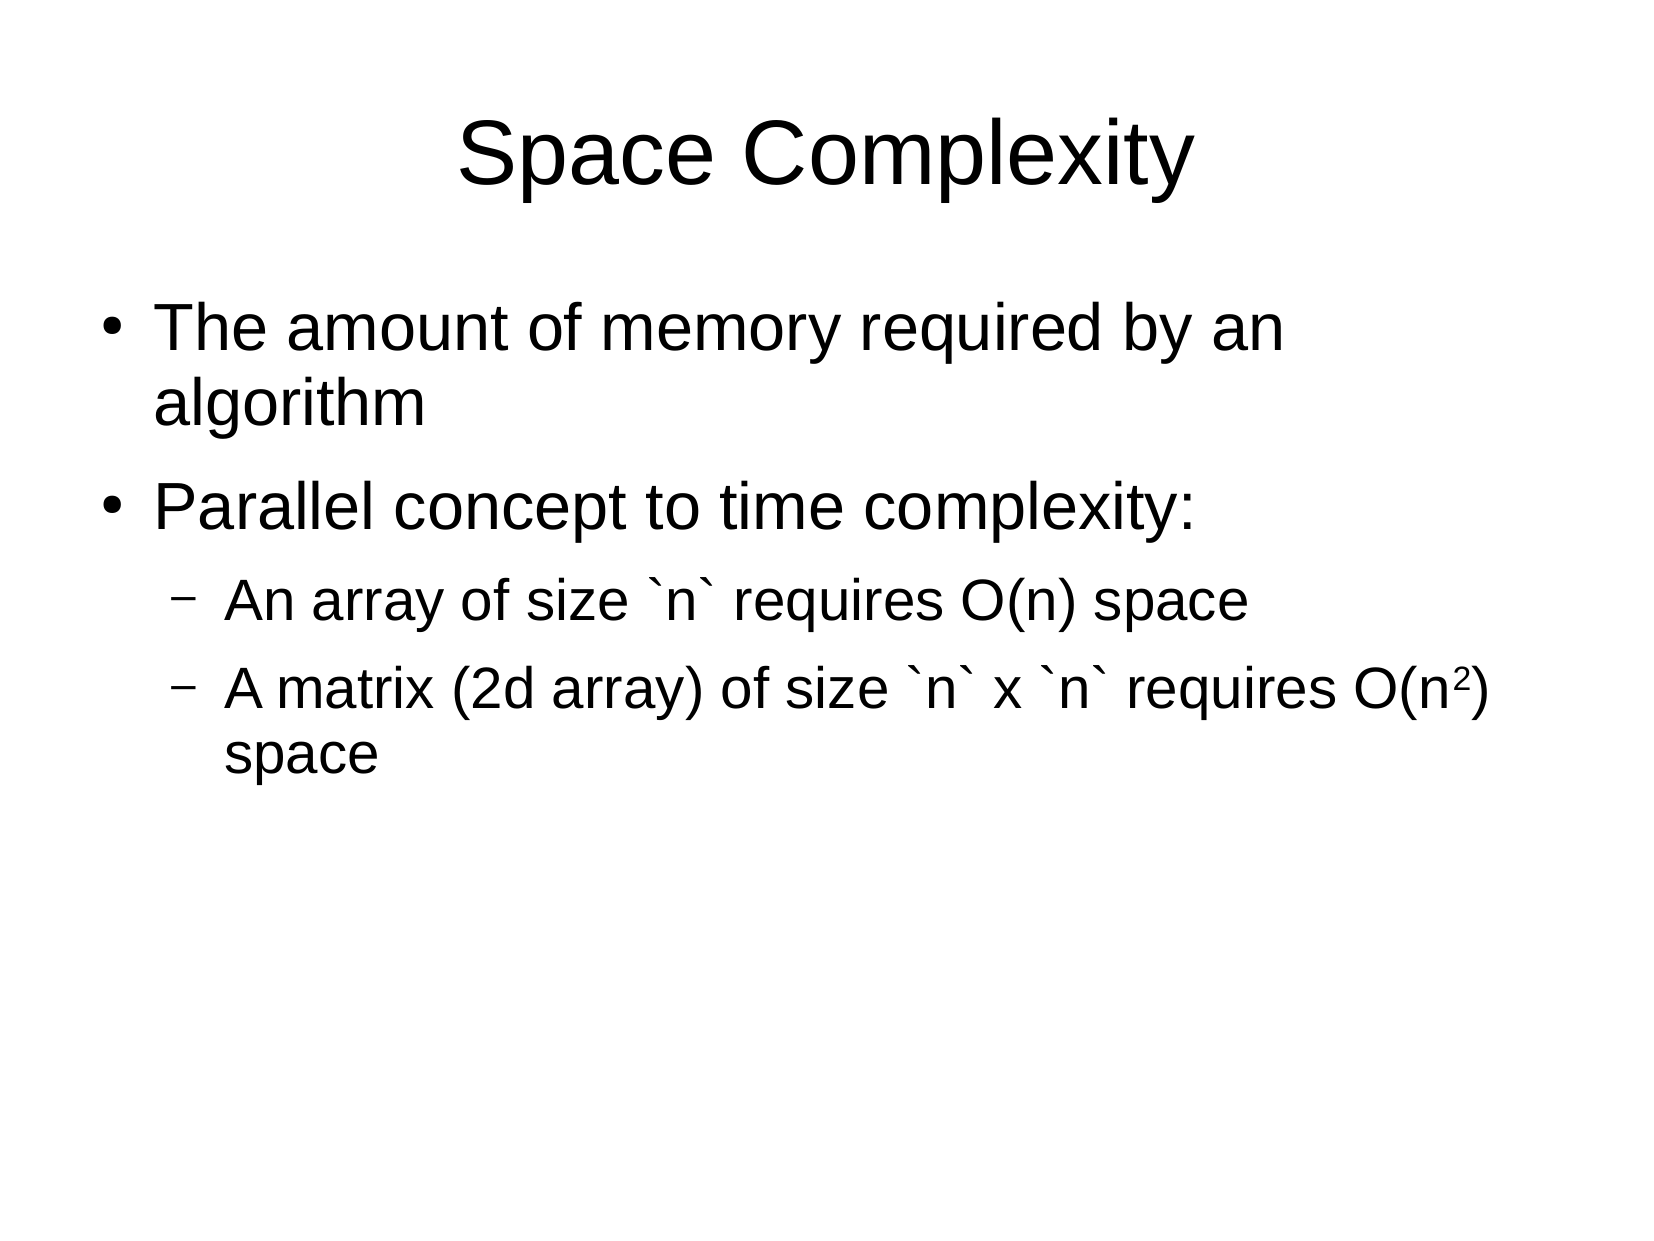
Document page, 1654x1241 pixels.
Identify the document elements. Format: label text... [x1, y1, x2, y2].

title Space Complexity [82, 49, 1571, 257]
list The amount of memory required by an algorithm Parallel concept to time complexity: An array of size `n` requires O(n) space A matrix (2d array) of size `n` x `n` requires O(n2) space [82, 290, 1571, 1010]
